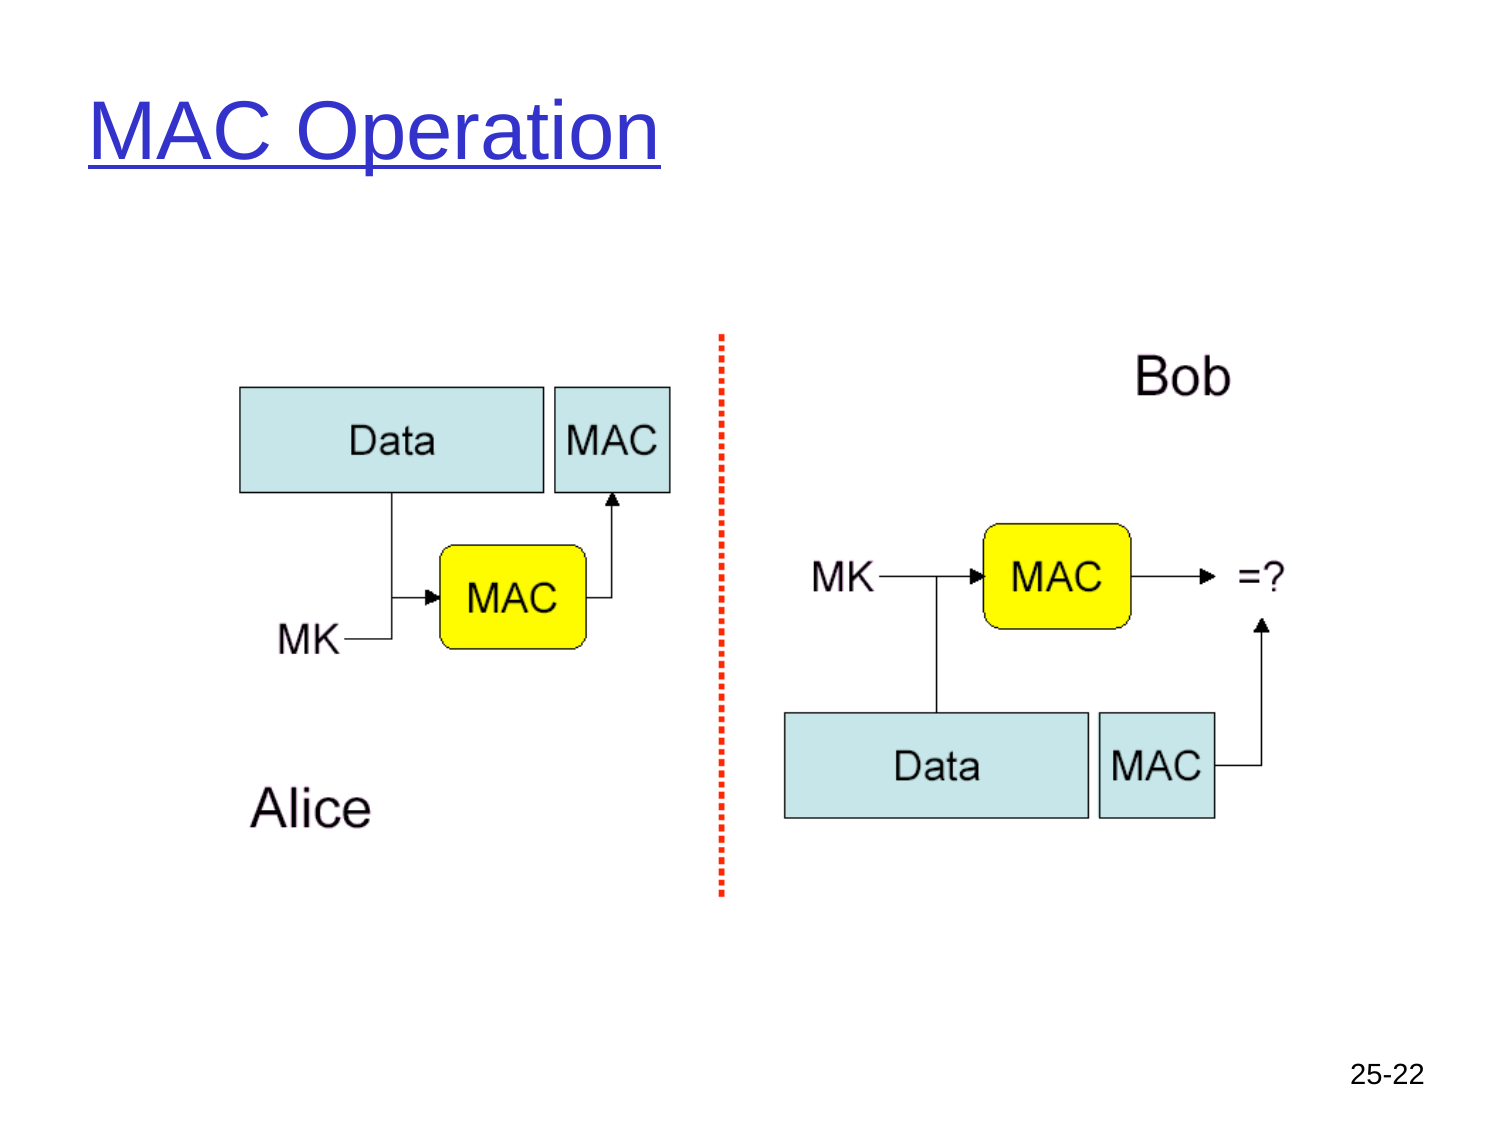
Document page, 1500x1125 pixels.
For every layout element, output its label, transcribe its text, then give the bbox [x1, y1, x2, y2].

picture [177, 303, 1339, 944]
title MAC Operation [87, 23, 1363, 239]
